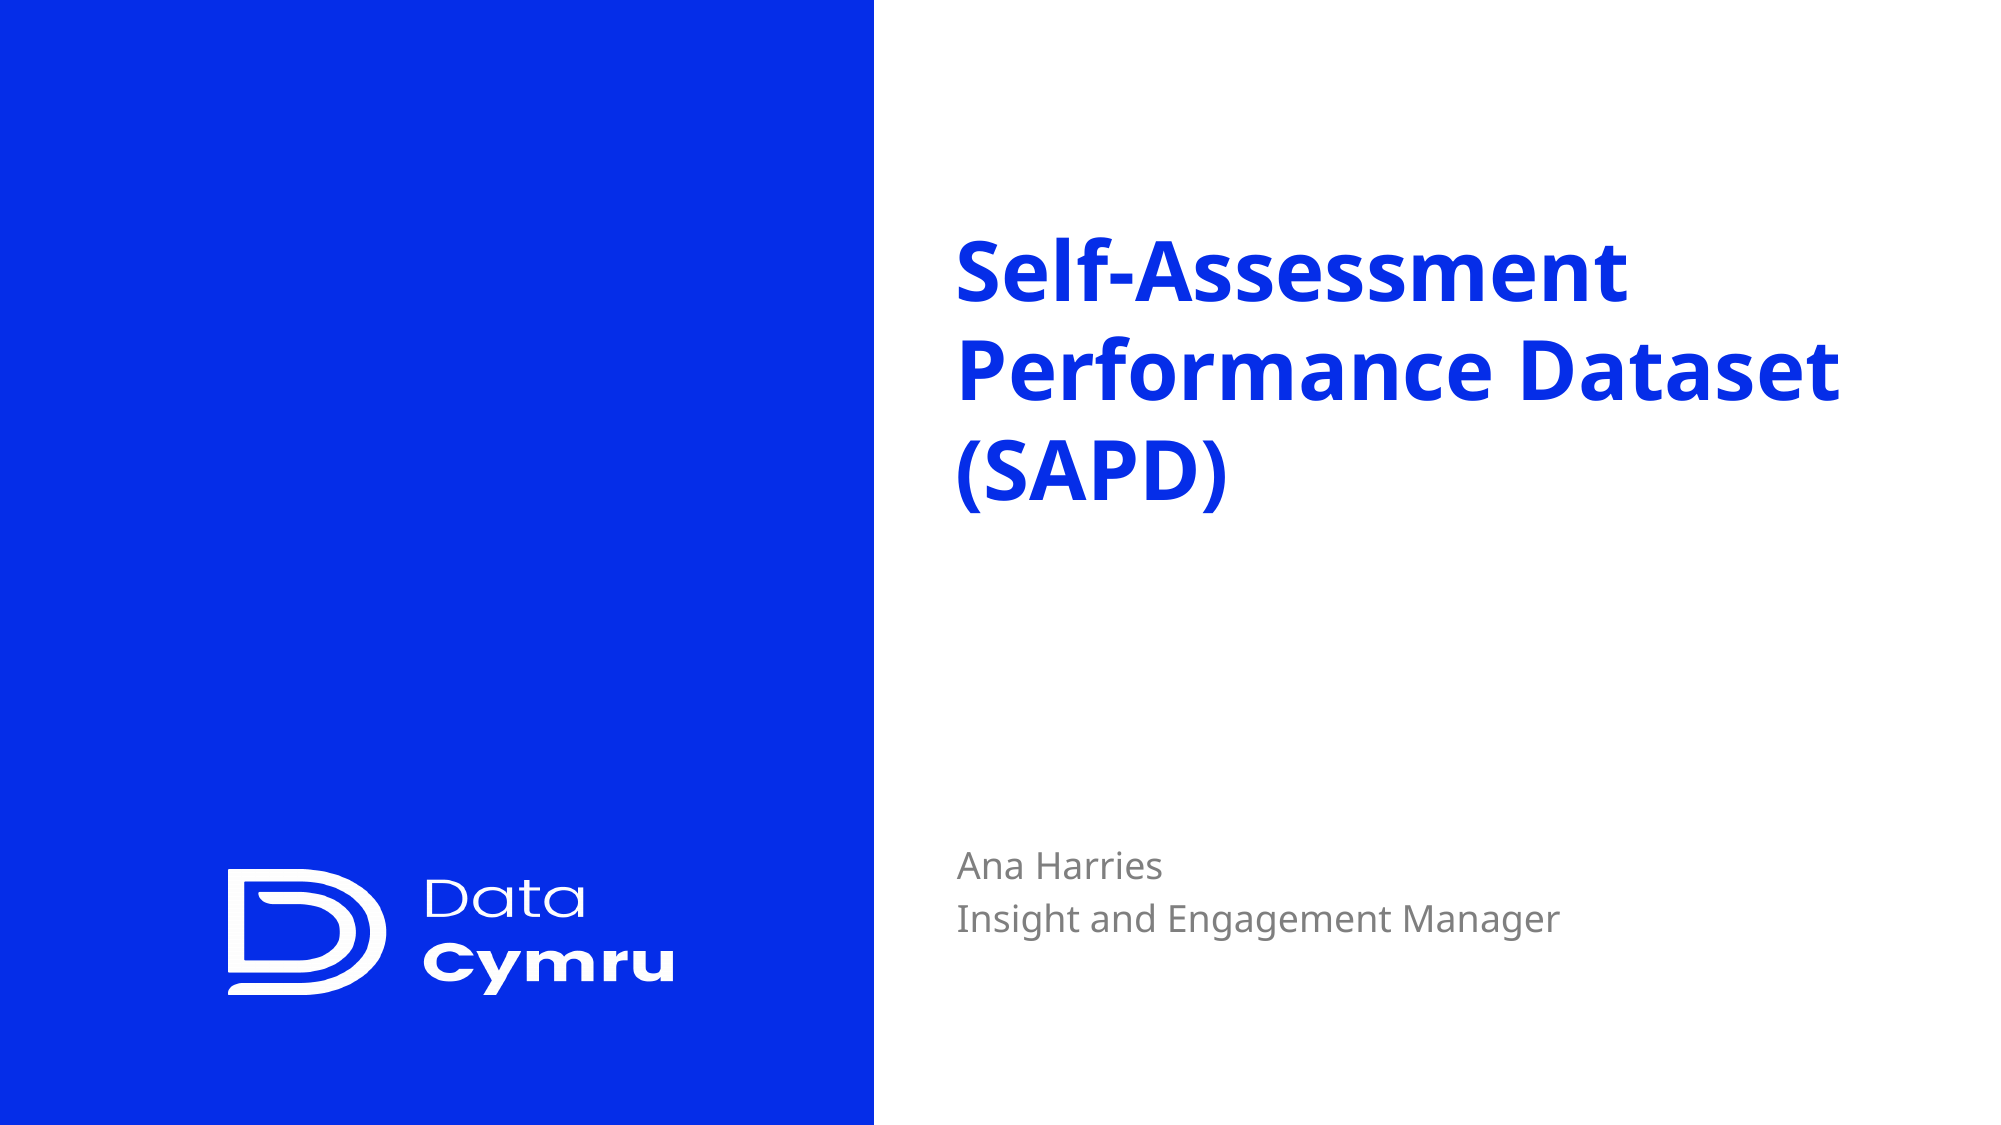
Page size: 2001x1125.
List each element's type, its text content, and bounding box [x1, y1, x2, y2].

title Self-Assessment Performance Dataset (SAPD) [940, 137, 1922, 598]
subtitle Ana Harries Insight and Engagement Manager [941, 834, 1946, 930]
